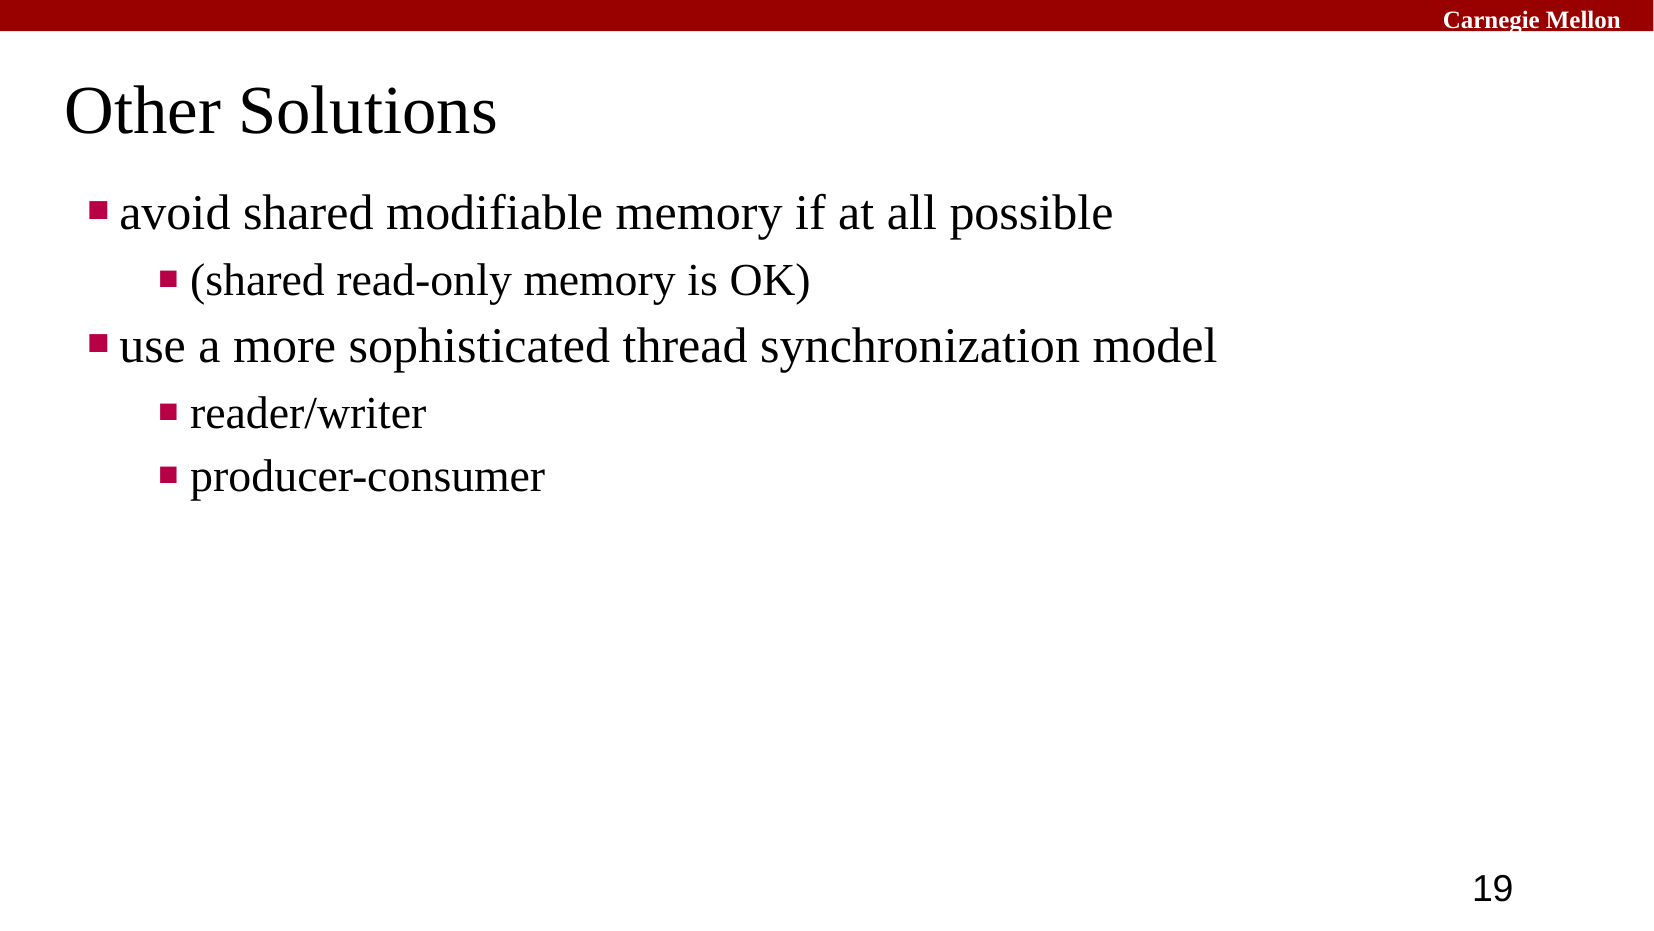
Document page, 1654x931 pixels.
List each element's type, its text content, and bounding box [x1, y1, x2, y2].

title Other Solutions [64, 58, 1576, 163]
list avoid shared modifiable memory if at all possible (shared read-only memory is OK) use a more sophisticated thread synchronization model reader/writer producer-consumer [71, 184, 1576, 859]
